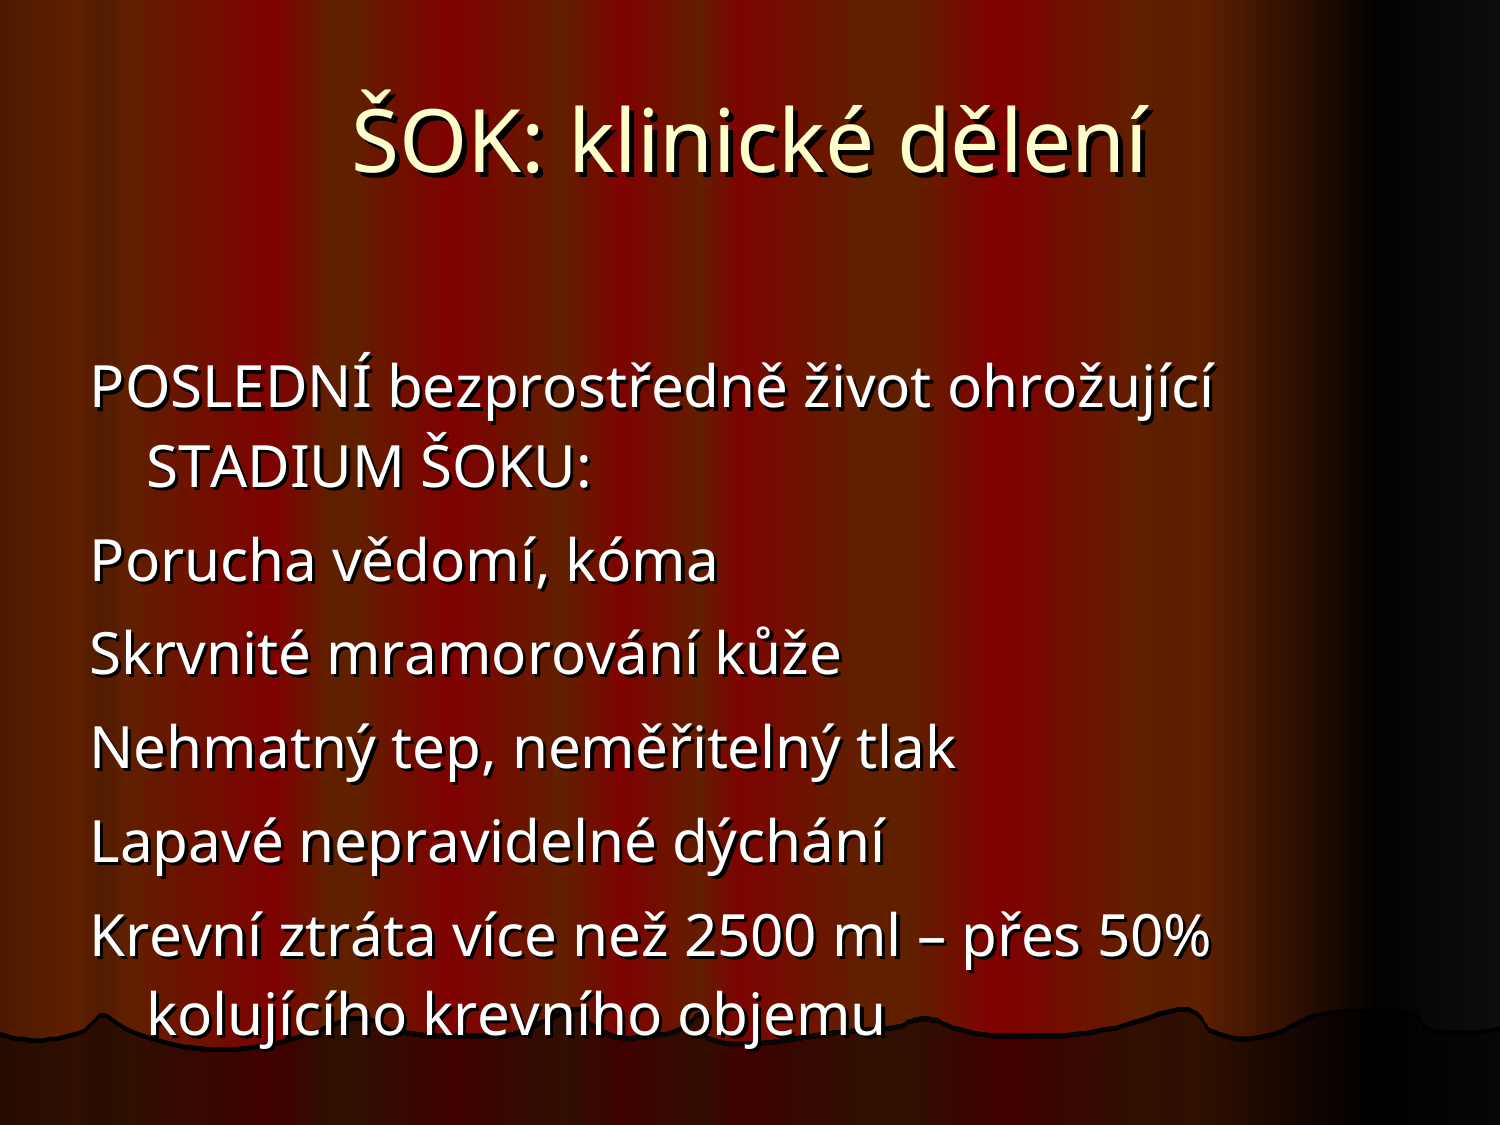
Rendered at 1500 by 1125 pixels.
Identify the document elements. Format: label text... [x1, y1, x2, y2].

title ŠOK: klinické dělení [75, 45, 1426, 233]
list POSLEDNÍ bezprostředně život ohrožující STADIUM ŠOKU: Porucha vědomí, kóma Skrvnité mramorování kůže Nehmatný tep, neměřitelný tlak Lapavé nepravidelné dýchání Krevní ztráta více než 2500 ml – přes 50% kolujícího krevního objemu [75, 338, 1426, 1125]
